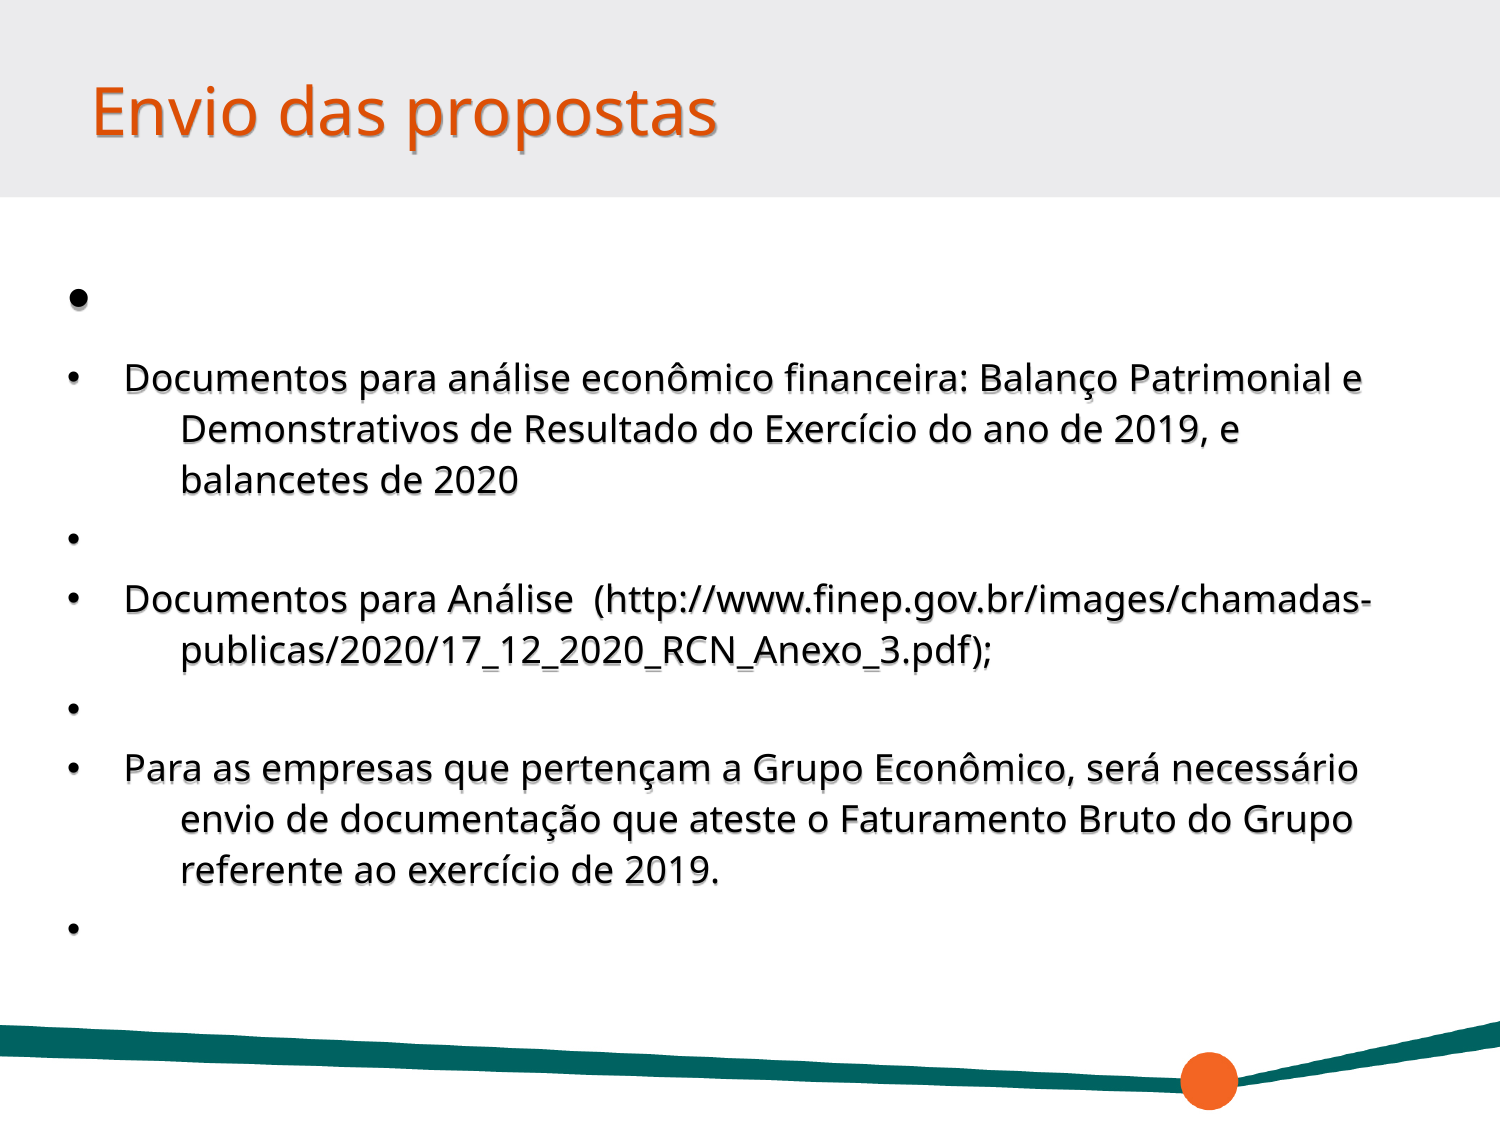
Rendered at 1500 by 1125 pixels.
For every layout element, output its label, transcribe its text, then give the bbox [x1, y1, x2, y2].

list Documentos para análise econômico financeira: Balanço Patrimonial e Demonstrativos de Resultado do Exercício do ano de 2019, e balancetes de 2020 Documentos para Análise (http://www.finep.gov.br/images/chamadas-publicas/2020/17_12_2020_RCN_Anexo_3.pdf); Para as empresas que pertençam a Grupo Econômico, será necessário envio de documentação que ateste o Faturamento Bruto do Grupo referente ao exercício de 2019. [52, 244, 1403, 987]
title Envio das propostas [75, 45, 1426, 173]
